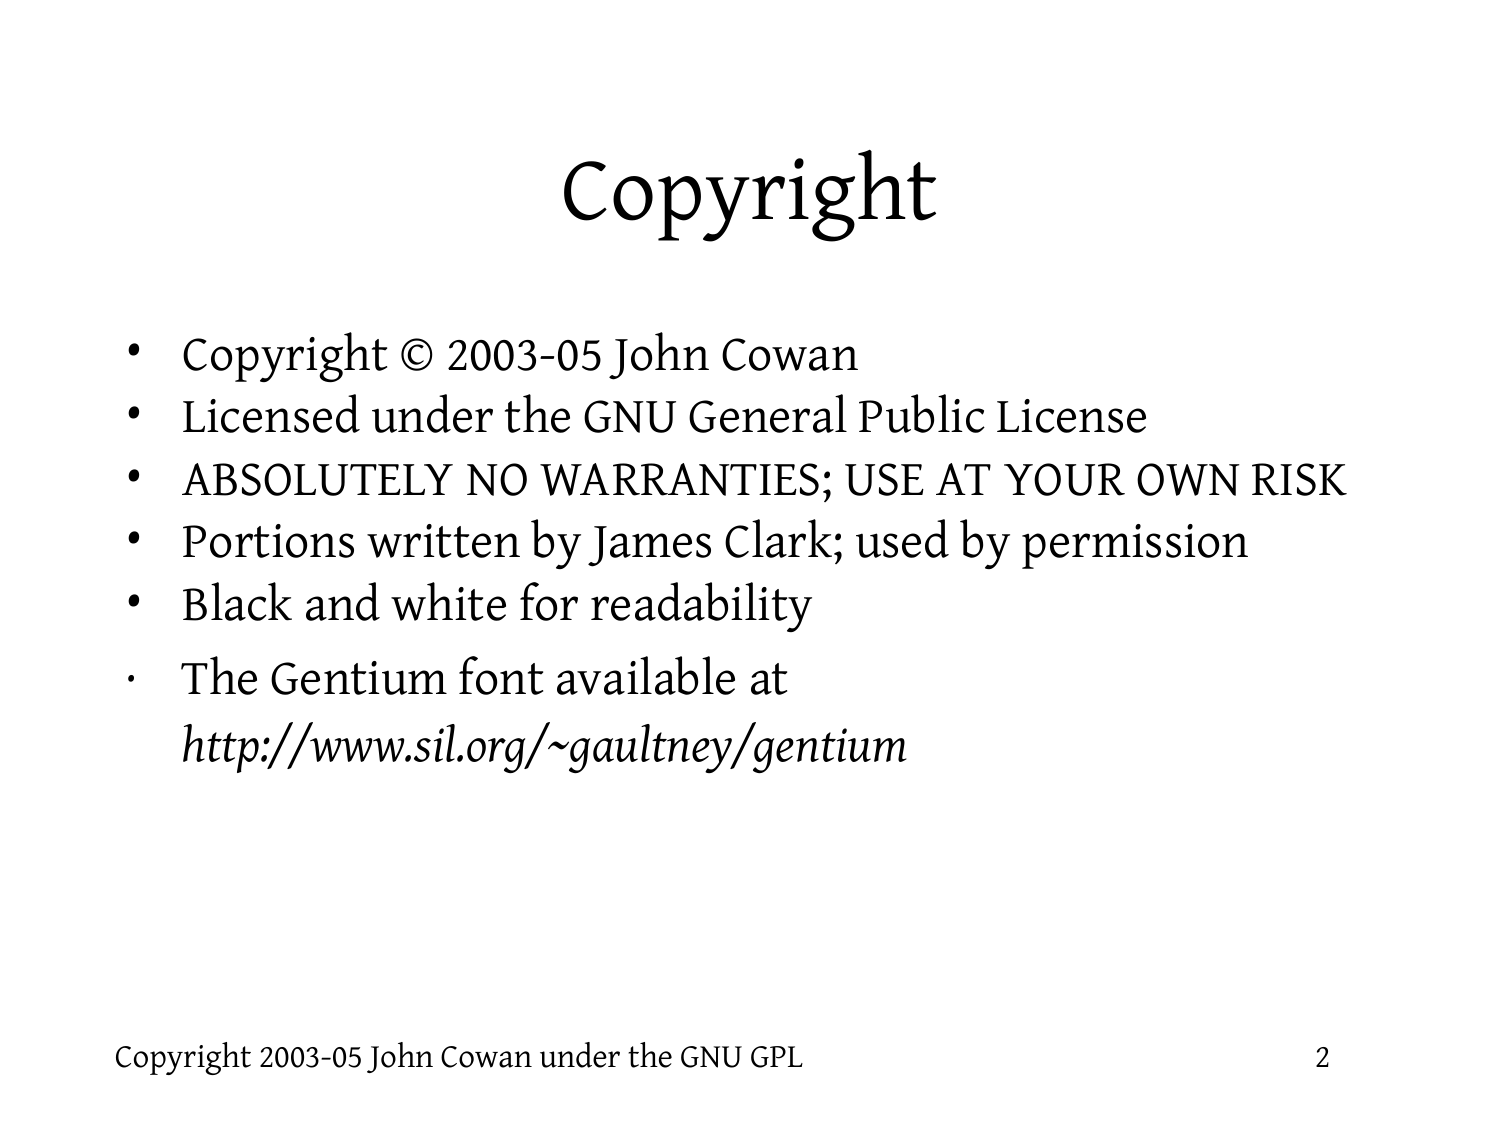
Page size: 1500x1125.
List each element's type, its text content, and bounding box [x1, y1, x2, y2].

list Copyright © 2003-05 John Cowan Licensed under the GNU General Public License ABSOLUTELY NO WARRANTIES; USE AT YOUR OWN RISK Portions written by James Clark; used by permission Black and white for readability The Gentium font available at http://www.sil.org/~gaultney/gentium [112, 324, 1388, 1000]
title Copyright [112, 99, 1388, 288]
